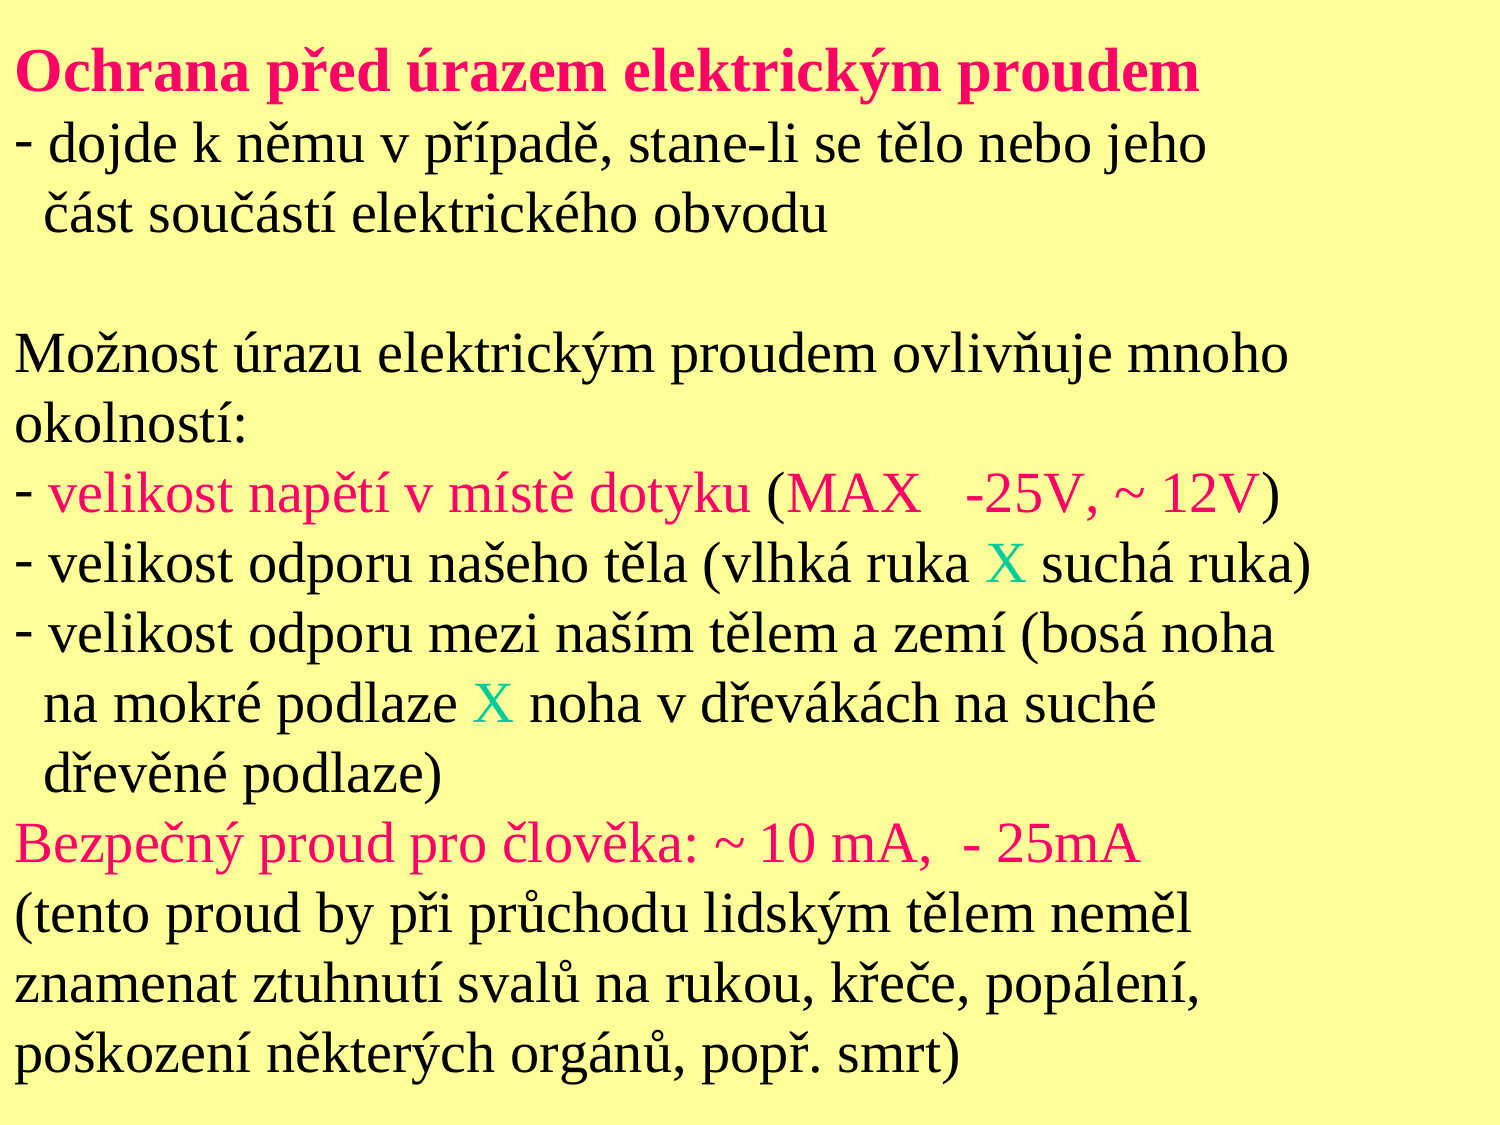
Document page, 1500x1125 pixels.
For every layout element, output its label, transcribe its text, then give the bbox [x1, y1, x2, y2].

text_box Ochrana před úrazem elektrickým proudem dojde k němu v případě, stane-li se tělo nebo jeho část součástí elektrického obvodu Možnost úrazu elektrickým proudem ovlivňuje mnoho okolností: velikost napětí v místě dotyku (MAX -25V, ~ 12V) velikost odporu našeho těla (vlhká ruka X suchá ruka) velikost odporu mezi naším tělem a zemí (bosá noha na mokré podlaze X noha v dřevákách na suché dřevěné podlaze) Bezpečný proud pro člověka: ~ 10 mA, - 25mA (tento proud by při průchodu lidským tělem neměl znamenat ztuhnutí svalů na rukou, křeče, popálení, poškození některých orgánů, popř. smrt) [0, 21, 1500, 1125]
